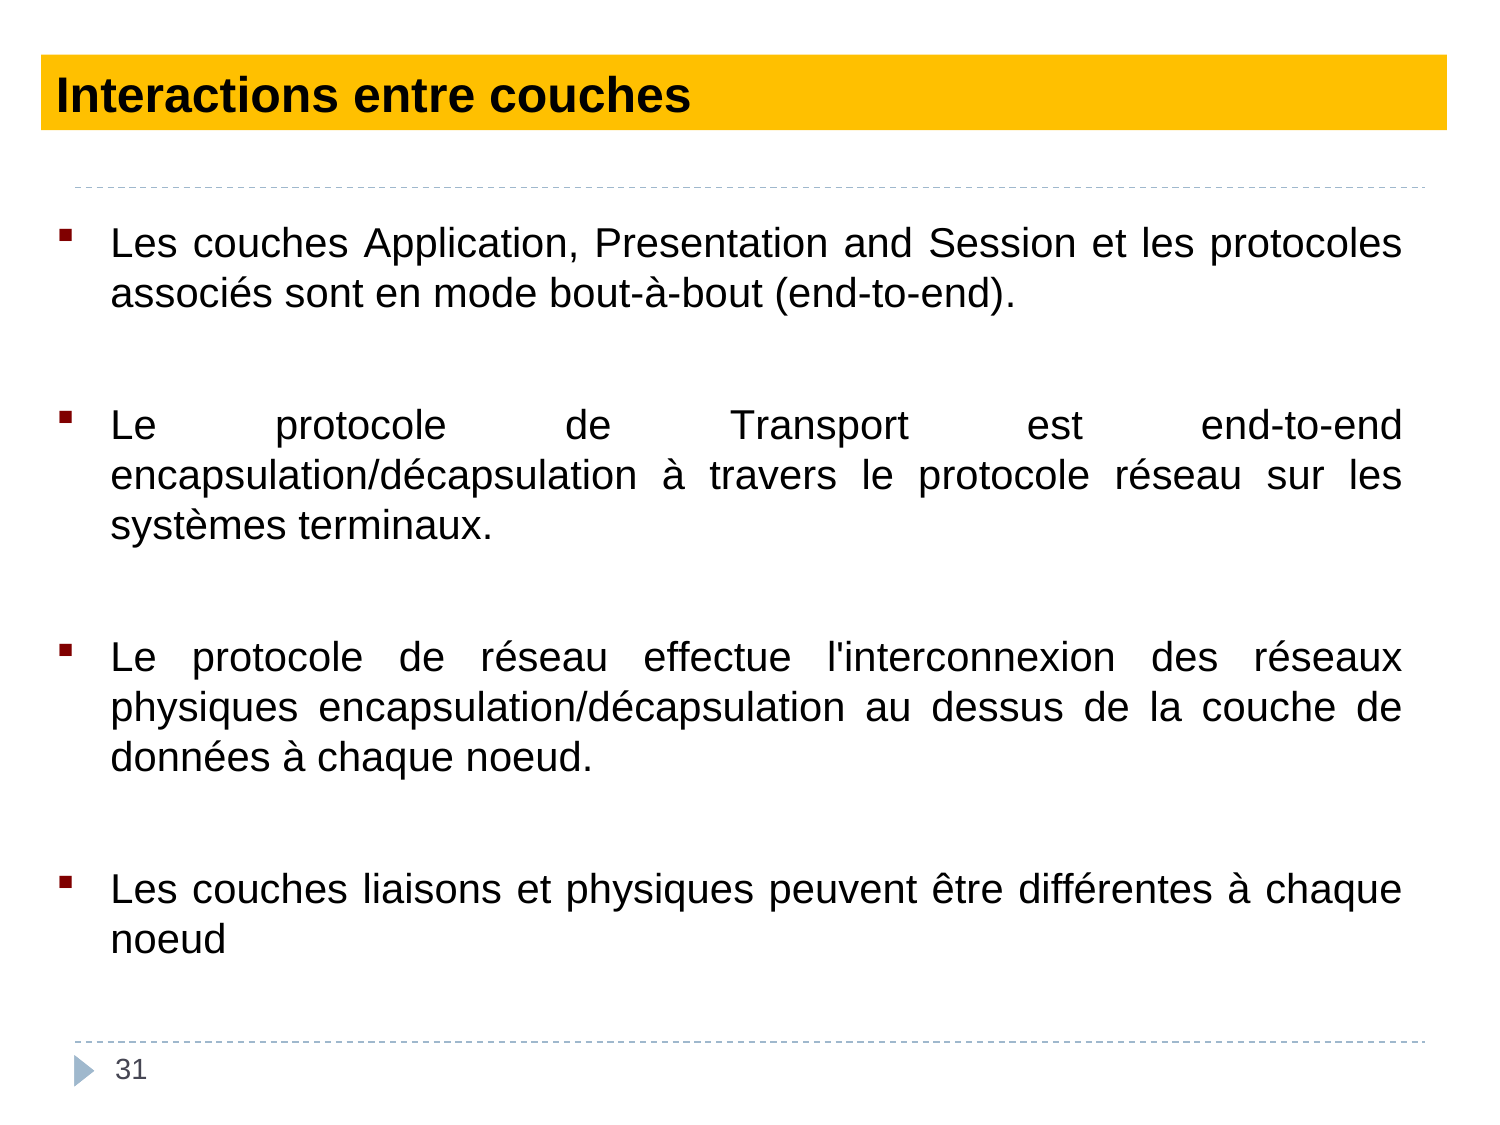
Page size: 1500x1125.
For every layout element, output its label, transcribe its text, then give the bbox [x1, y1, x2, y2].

text_box Les couches Application, Presentation and Session et les protocoles associés sont en mode bout-à-bout (end-to-end)‏. Le protocole de Transport est end-to-end encapsulation/décapsulation à travers le protocole réseau sur les systèmes terminaux. Le protocole de réseau effectue l'interconnexion des réseaux physiques encapsulation/décapsulation au dessus de la couche de données à chaque noeud. Les couches liaisons et physiques peuvent être différentes à chaque noeud [41, 208, 1419, 970]
text_box <number> [100, 1042, 426, 1103]
text_box Interactions entre couches [41, 54, 1447, 131]
